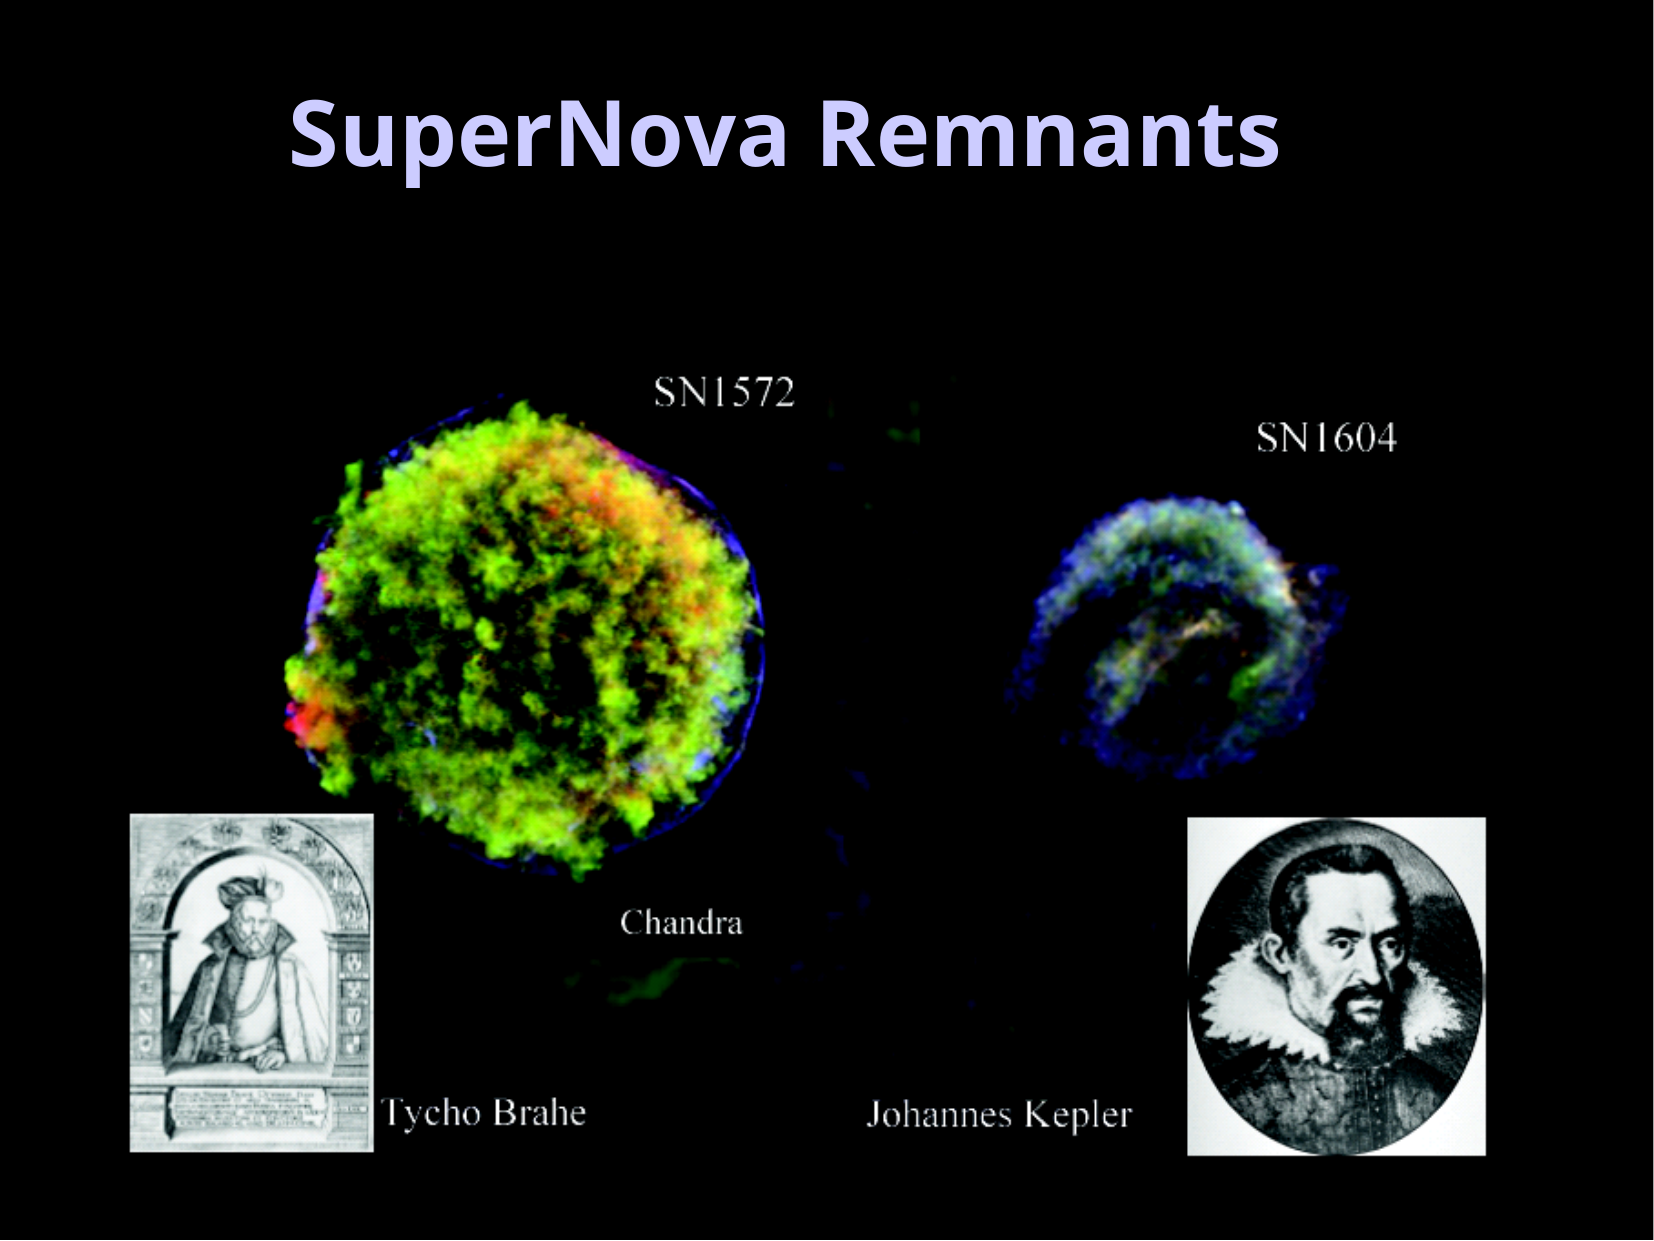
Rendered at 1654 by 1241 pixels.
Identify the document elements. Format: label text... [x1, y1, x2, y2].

title SuperNova Remnants [82, 27, 1489, 235]
picture [123, 330, 1530, 1169]
